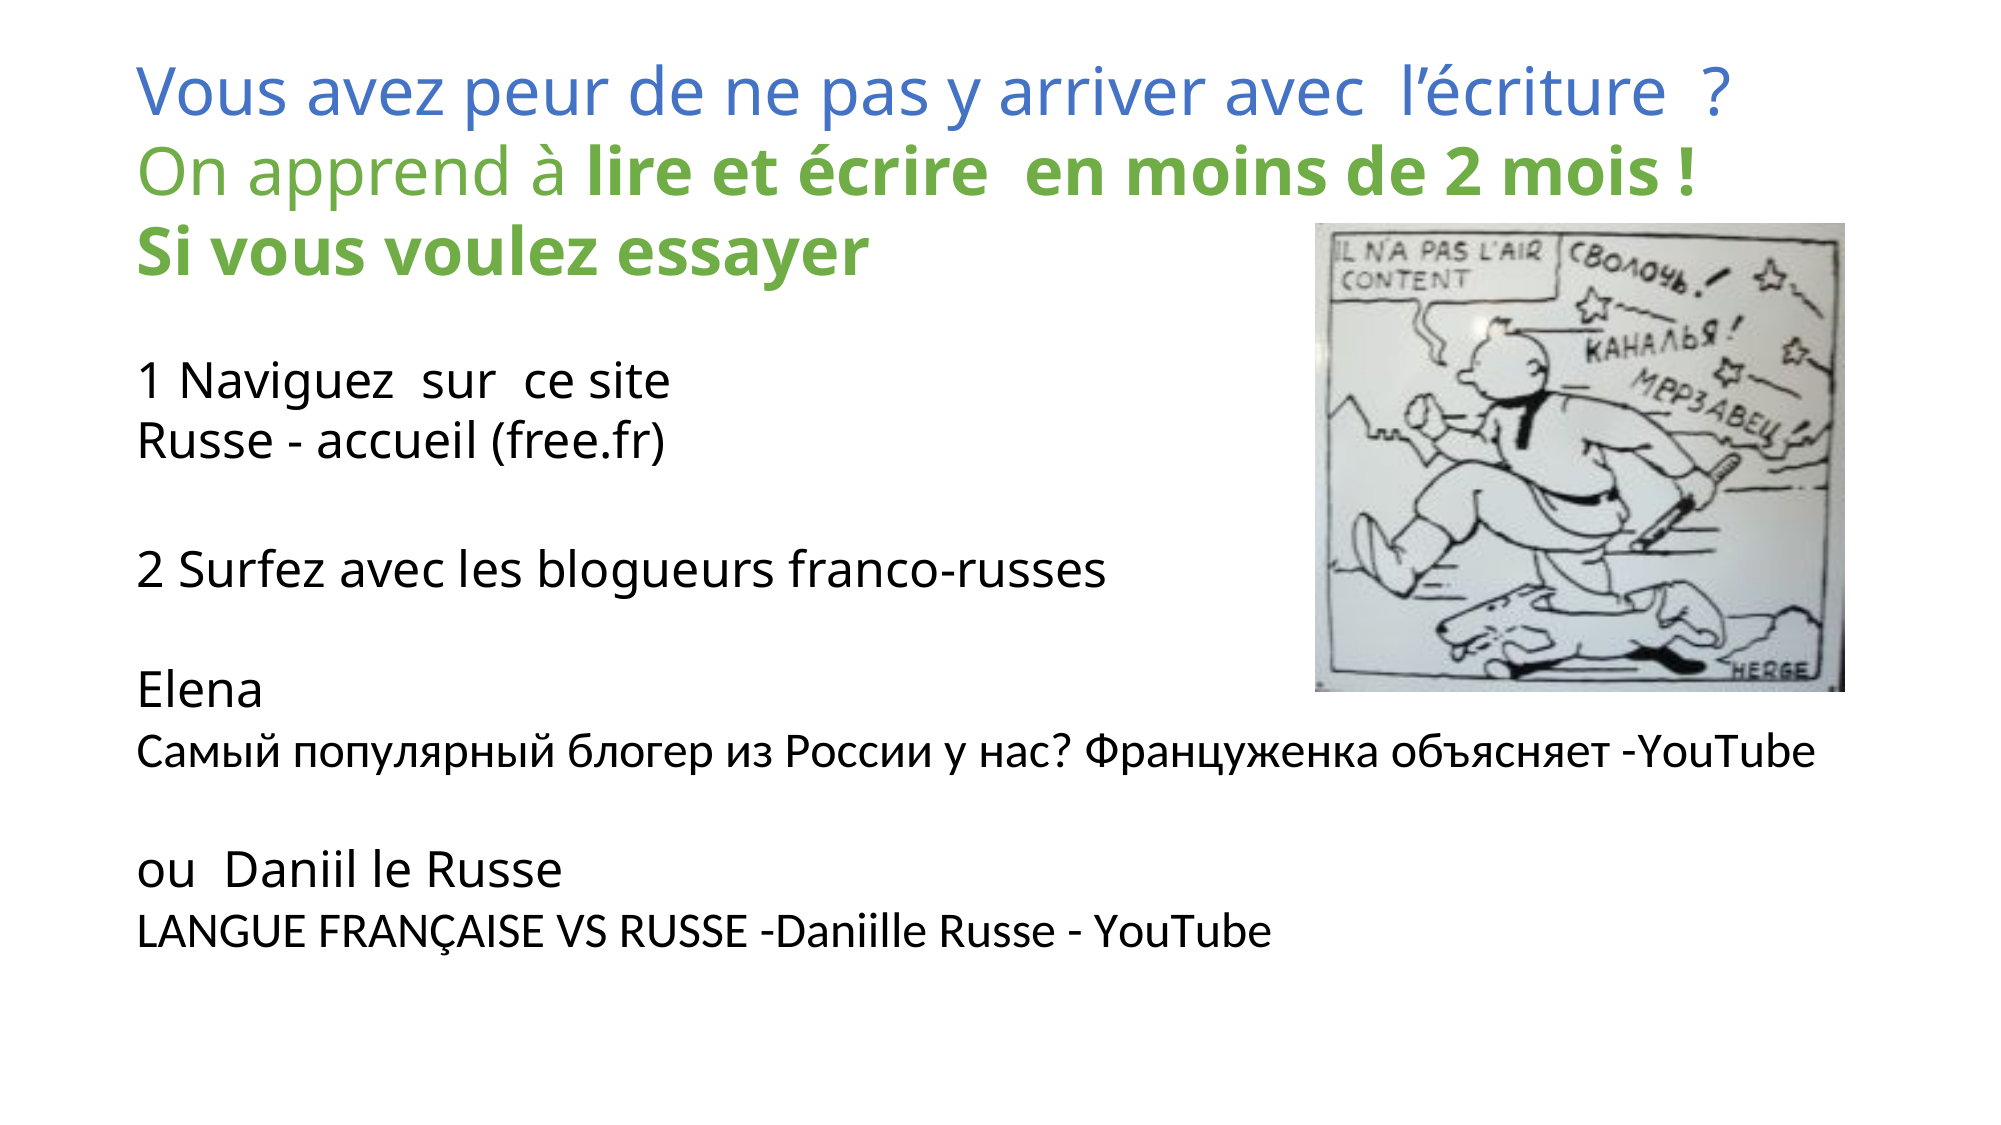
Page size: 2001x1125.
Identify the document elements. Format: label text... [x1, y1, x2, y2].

picture [1315, 223, 1845, 692]
text_box Vous avez peur de ne pas y arriver avec l’écriture ? On apprend à lire et écrire en moins de 2 mois ! Si vous voulez essayer 1 Naviguez sur ce site Russe - accueil (free.fr) 2 Surfez avec les blogueurs franco-russes Elena Самый популярный блогер из России у нас? Француженка объясняет - YouTube ou Daniil le Russe LANGUE FRANÇAISE VS RUSSE - Daniil le Russe - YouTube [121, 41, 1953, 1125]
